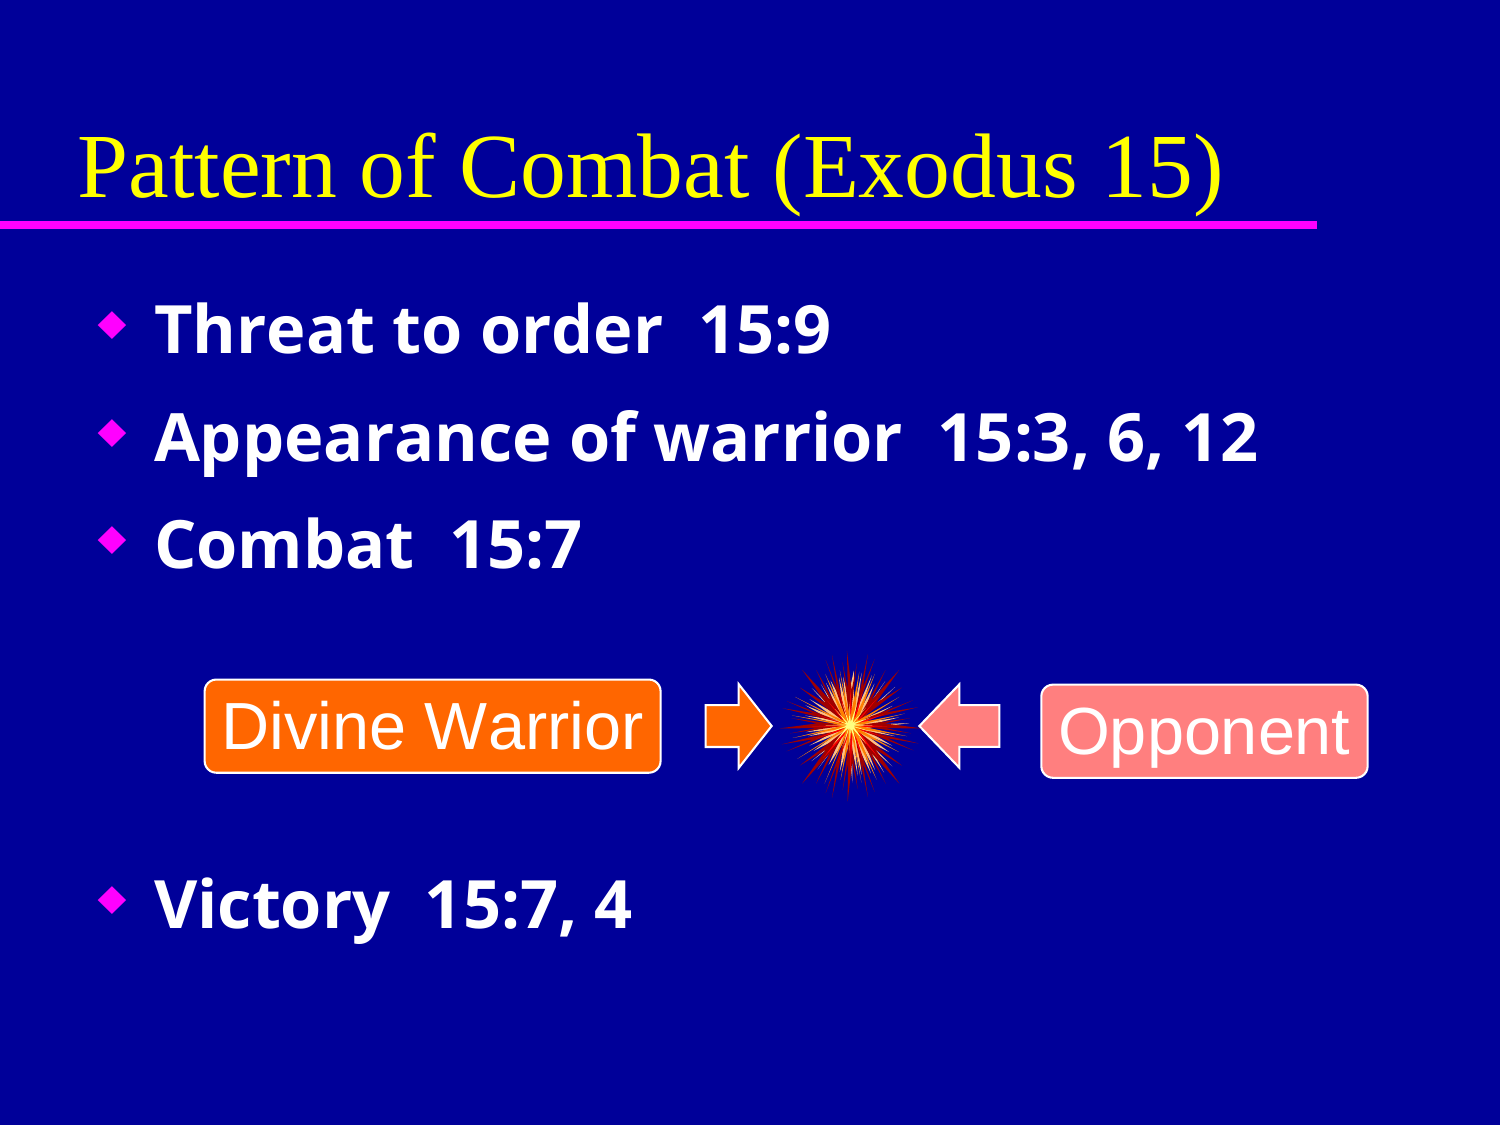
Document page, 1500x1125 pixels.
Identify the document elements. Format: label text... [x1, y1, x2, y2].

text_box [779, 650, 1000, 802]
title Pattern of Combat (Exodus 15) [62, 43, 1338, 225]
text_box Victory 15:7, 4 [82, 849, 1500, 975]
text_box [705, 684, 772, 769]
text_box Opponent [1041, 684, 1368, 778]
list Threat to order 15:9 Appearance of warrior 15:3, 6, 12 Combat 15:7 [82, 274, 1500, 663]
text_box Divine Warrior [204, 679, 661, 773]
